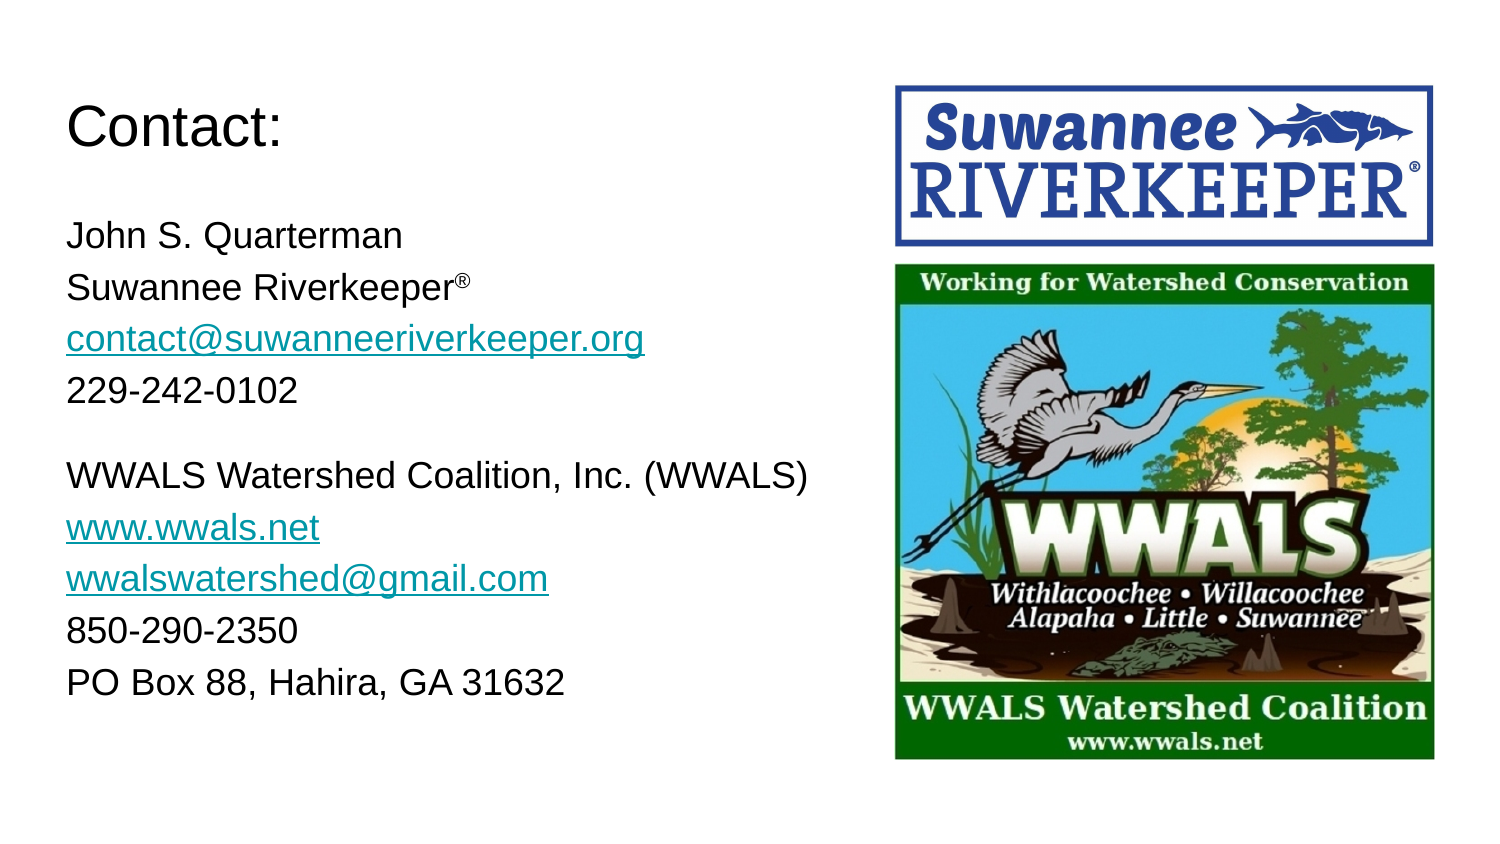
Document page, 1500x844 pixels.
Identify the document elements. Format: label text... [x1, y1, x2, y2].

picture [894, 83, 1435, 247]
list John S. Quarterman Suwannee Riverkeeper® contact@suwanneeriverkeeper.org 229-242-0102 WWALS Watershed Coalition, Inc. (WWALS) www.wwals.net wwalswatershed@gmail.com 850-290-2350 PO Box 88, Hahira, GA 31632 [51, 189, 1449, 750]
picture [894, 263, 1435, 761]
title Contact: [51, 72, 750, 167]
